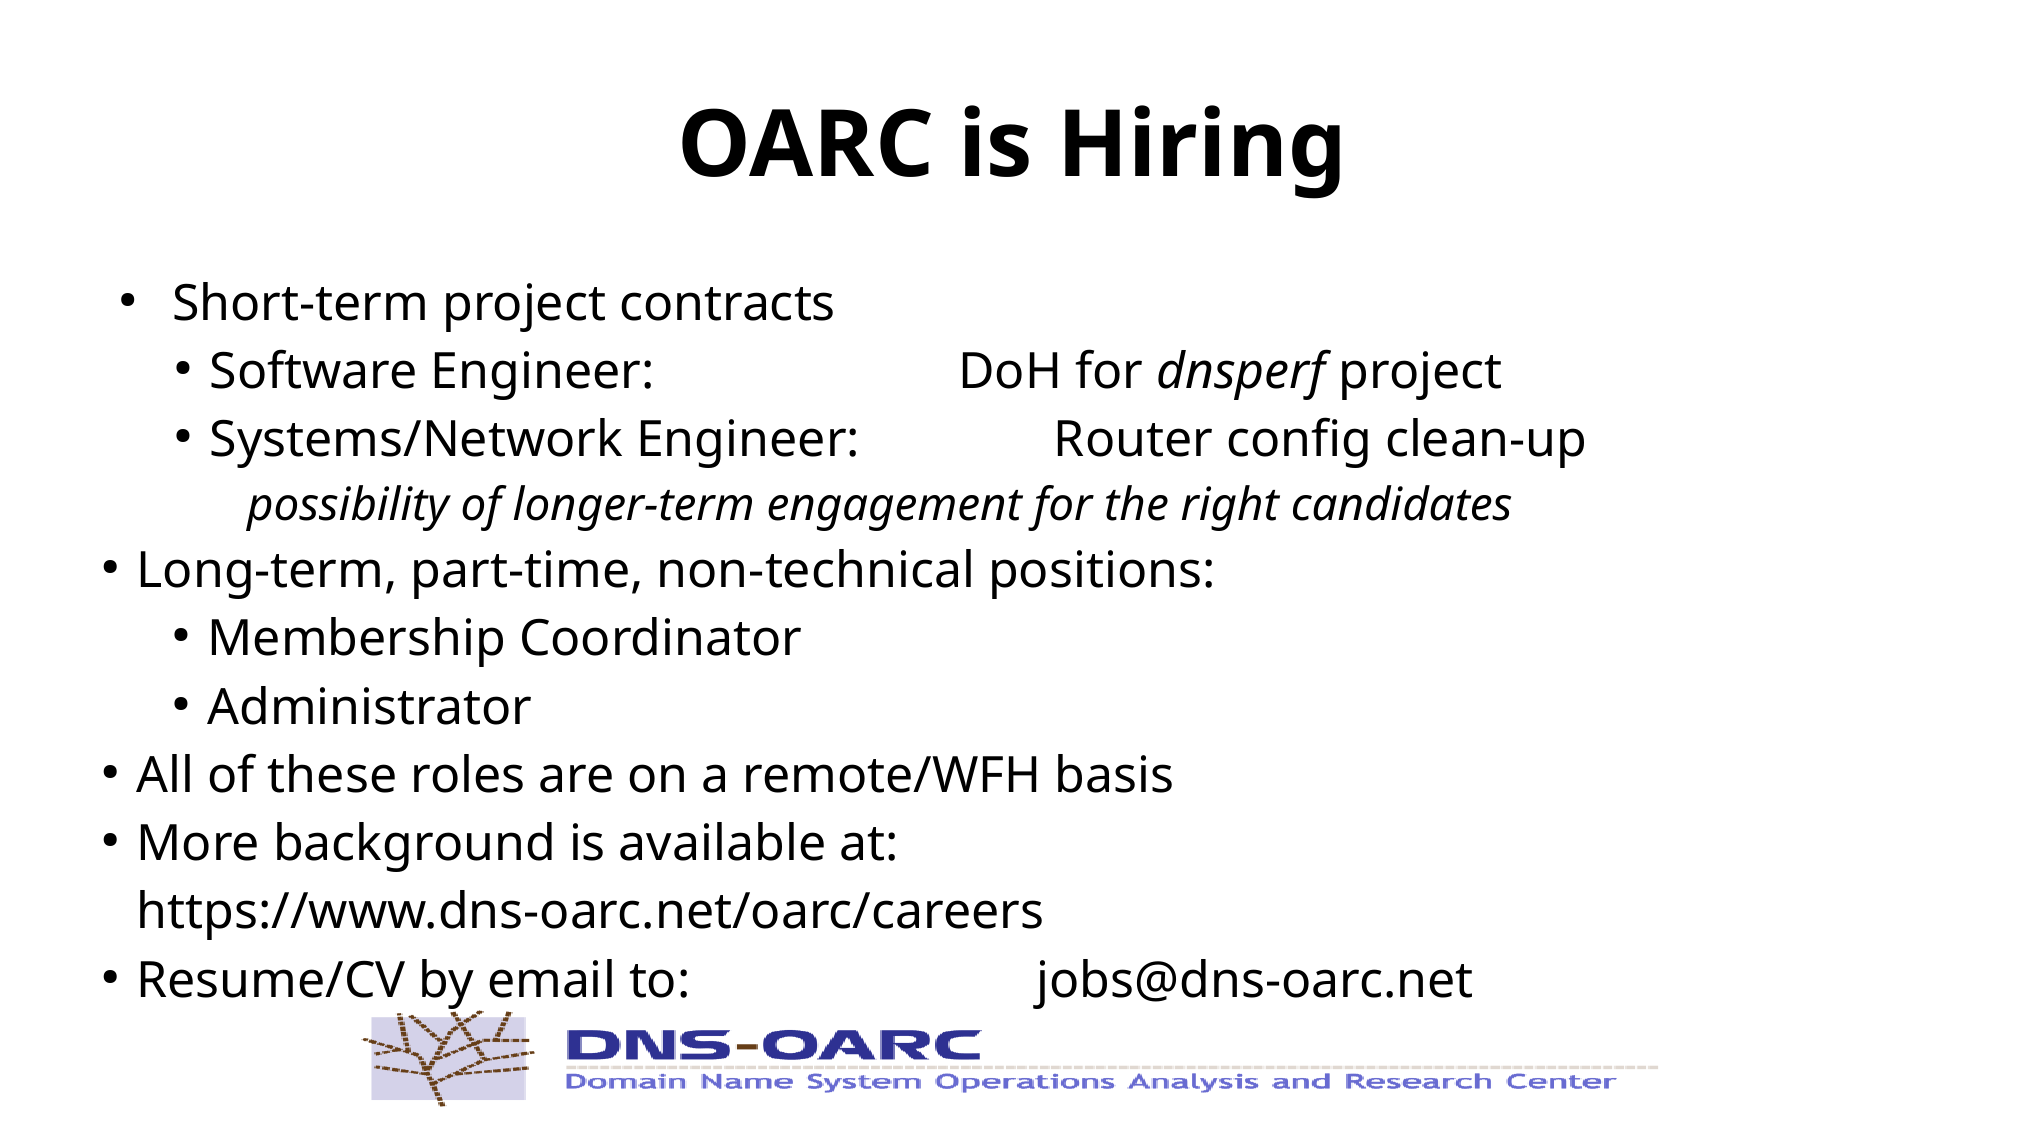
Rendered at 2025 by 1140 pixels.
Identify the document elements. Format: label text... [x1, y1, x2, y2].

title OARC is Hiring [101, 45, 1924, 236]
picture [289, 1004, 1700, 1113]
list Short-term project contracts Software Engineer: DoH for dnsperf project Systems/Network Engineer: Router config clean-up possibility of longer-term engagement for the right candidates Long-term, part-time, non-technical positions: Membership Coordinator Administrator All of these roles are on a remote/WFH basis More background is available at: https://www.dns-oarc.net/oarc/careers Resume/CV by email to: jobs@dns-oarc.net [101, 266, 1924, 928]
